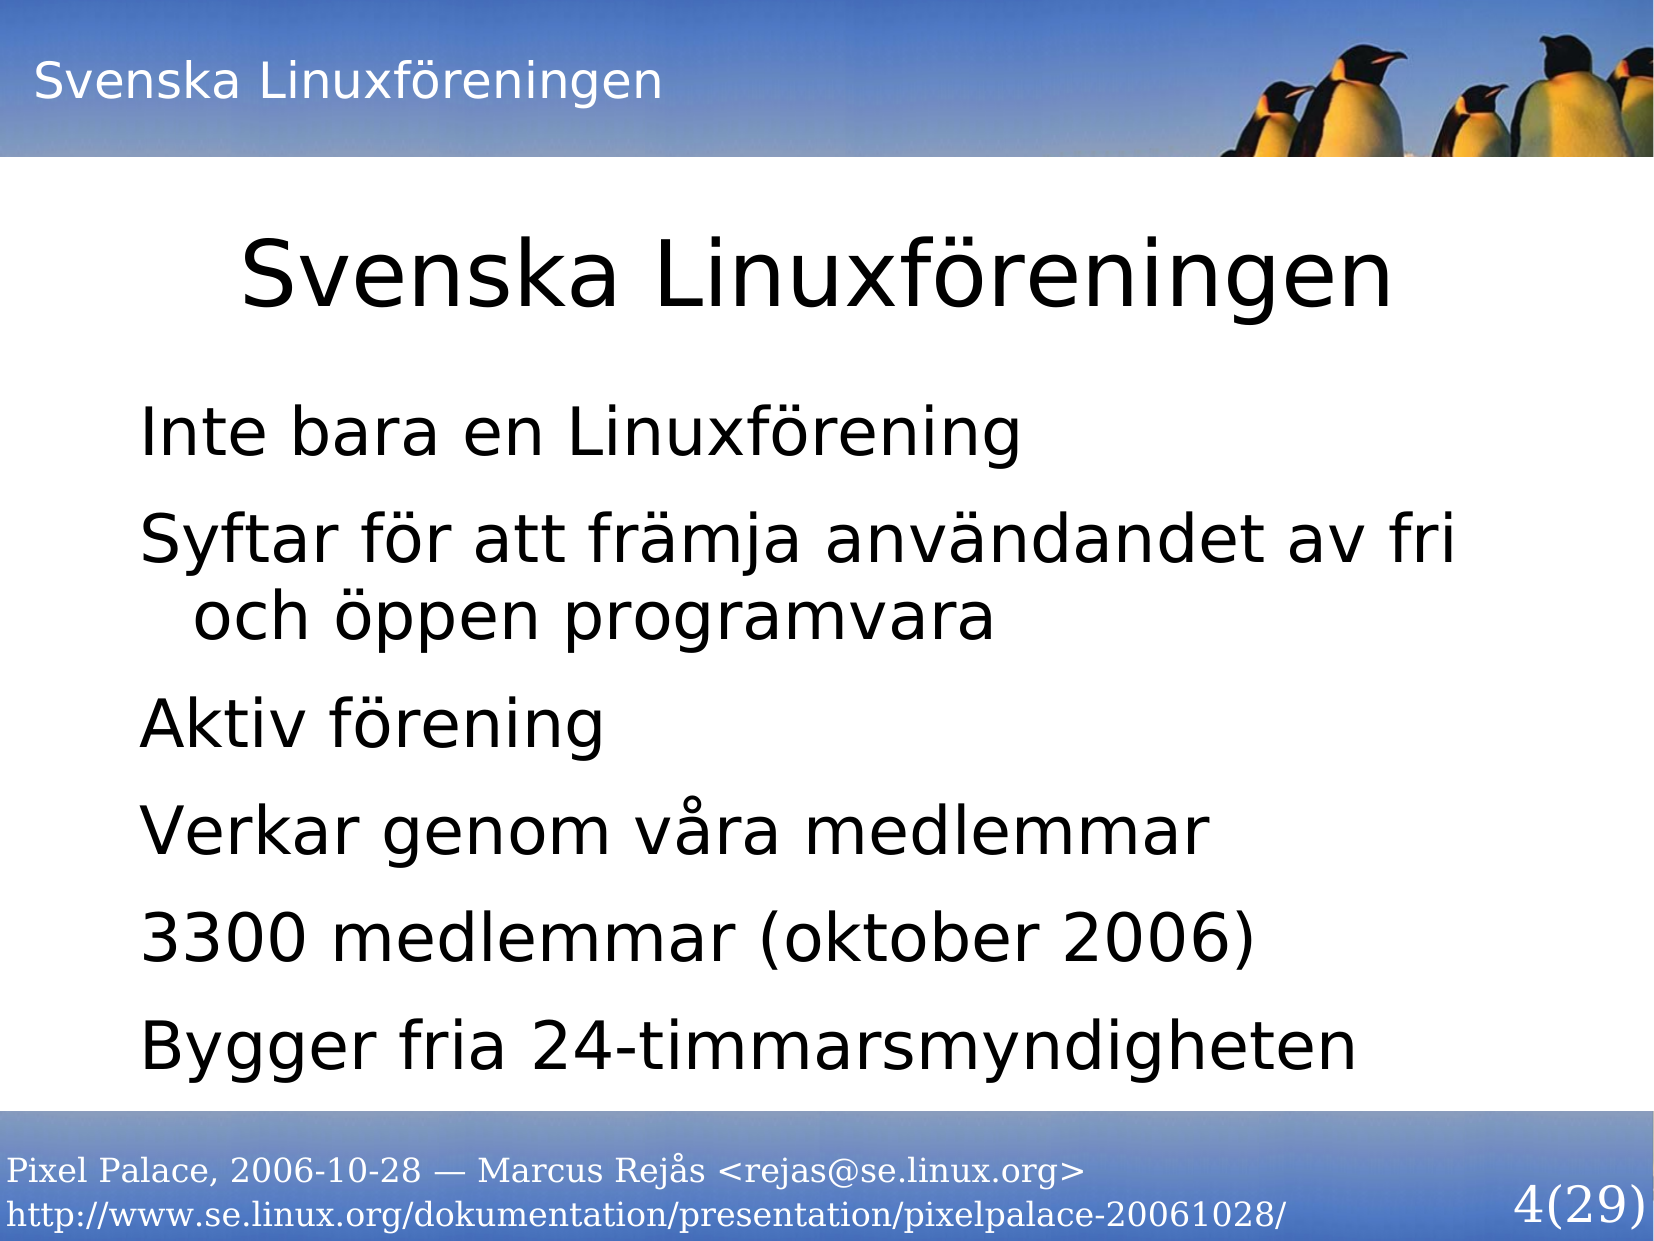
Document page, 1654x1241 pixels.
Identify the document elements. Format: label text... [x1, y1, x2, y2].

list Inte bara en Linuxförening Syftar för att främja användandet av fri och öppen programvara Aktiv förening Verkar genom våra medlemmar 3300 medlemmar (oktober 2006) Bygger fria 24-timmarsmyndigheten [121, 392, 1534, 1092]
picture [0, 0, 1654, 157]
picture [0, 1111, 1654, 1241]
title Svenska Linuxföreningen [123, 160, 1537, 389]
